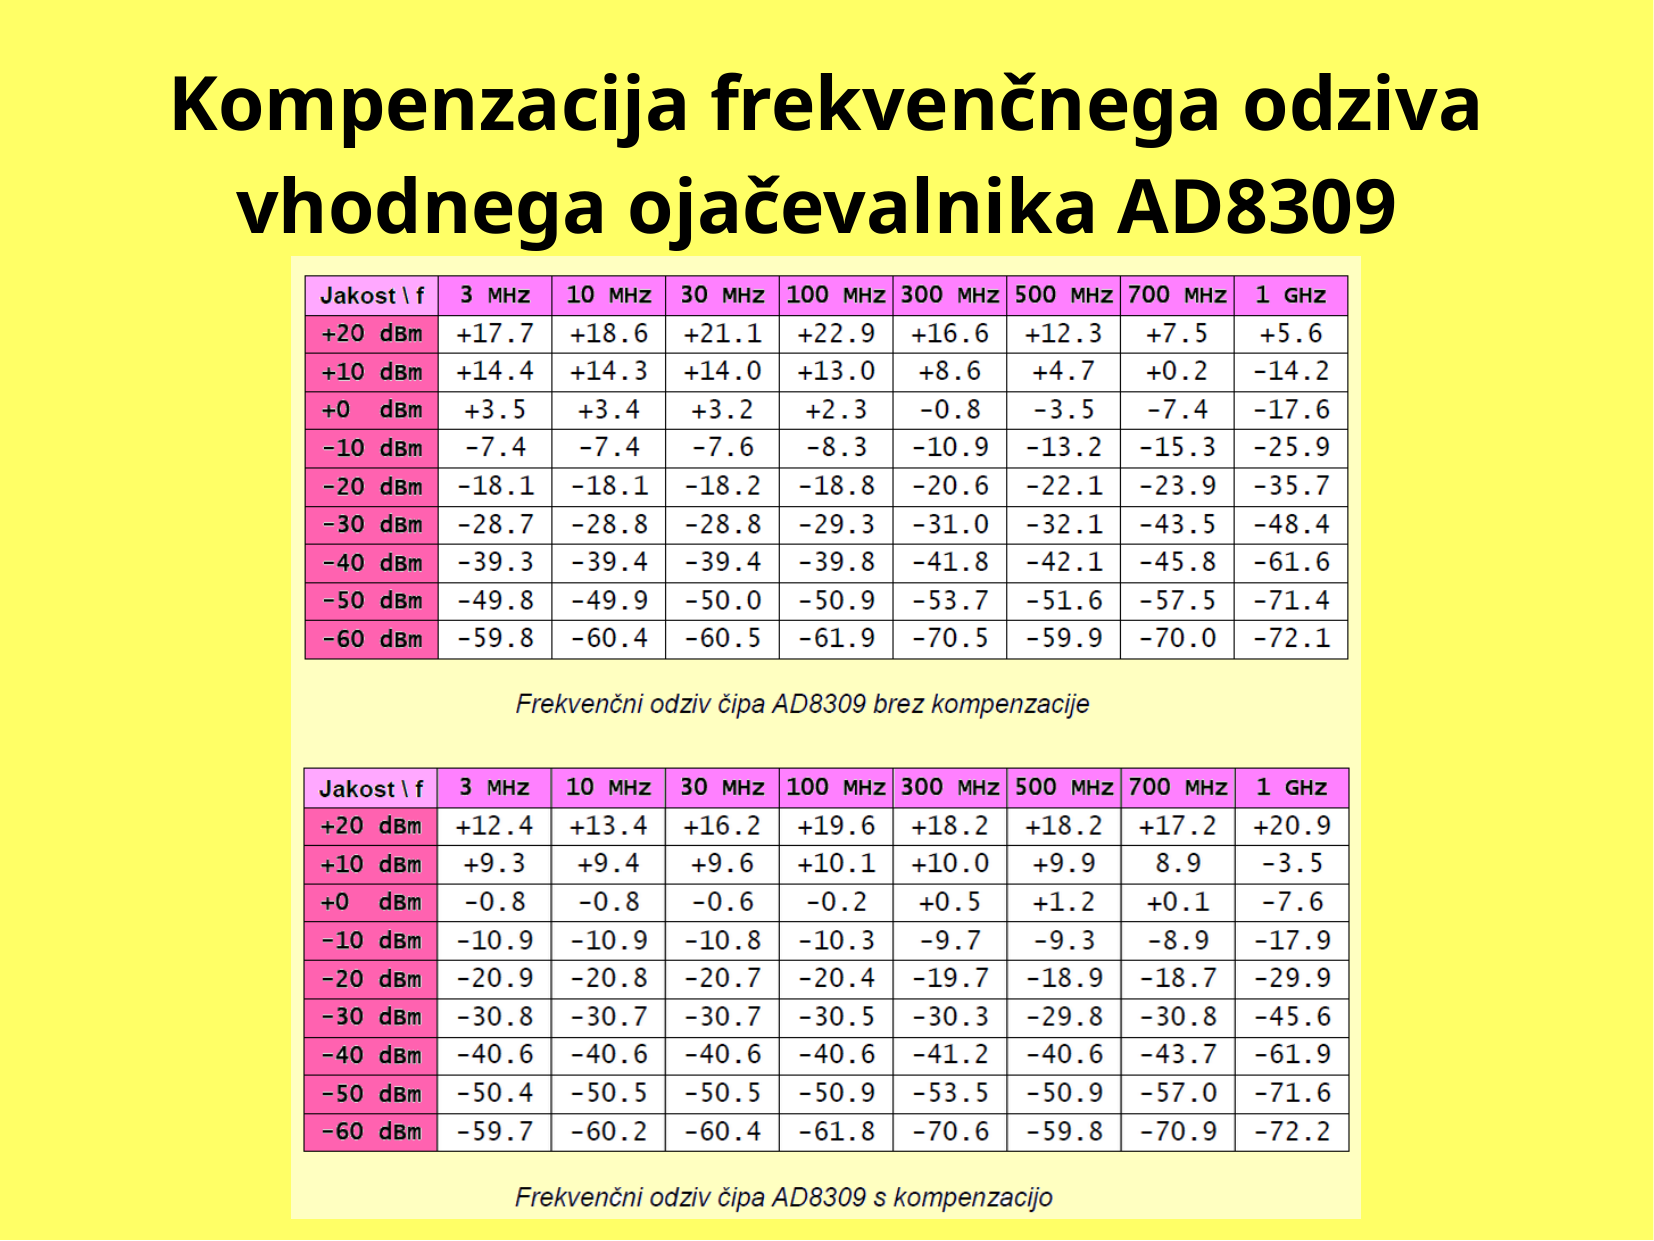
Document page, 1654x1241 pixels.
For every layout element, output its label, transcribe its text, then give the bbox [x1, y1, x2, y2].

picture [291, 256, 1361, 1219]
title Kompenzacija frekvenčnega odziva vhodnega ojačevalnika AD8309 [82, 49, 1571, 257]
